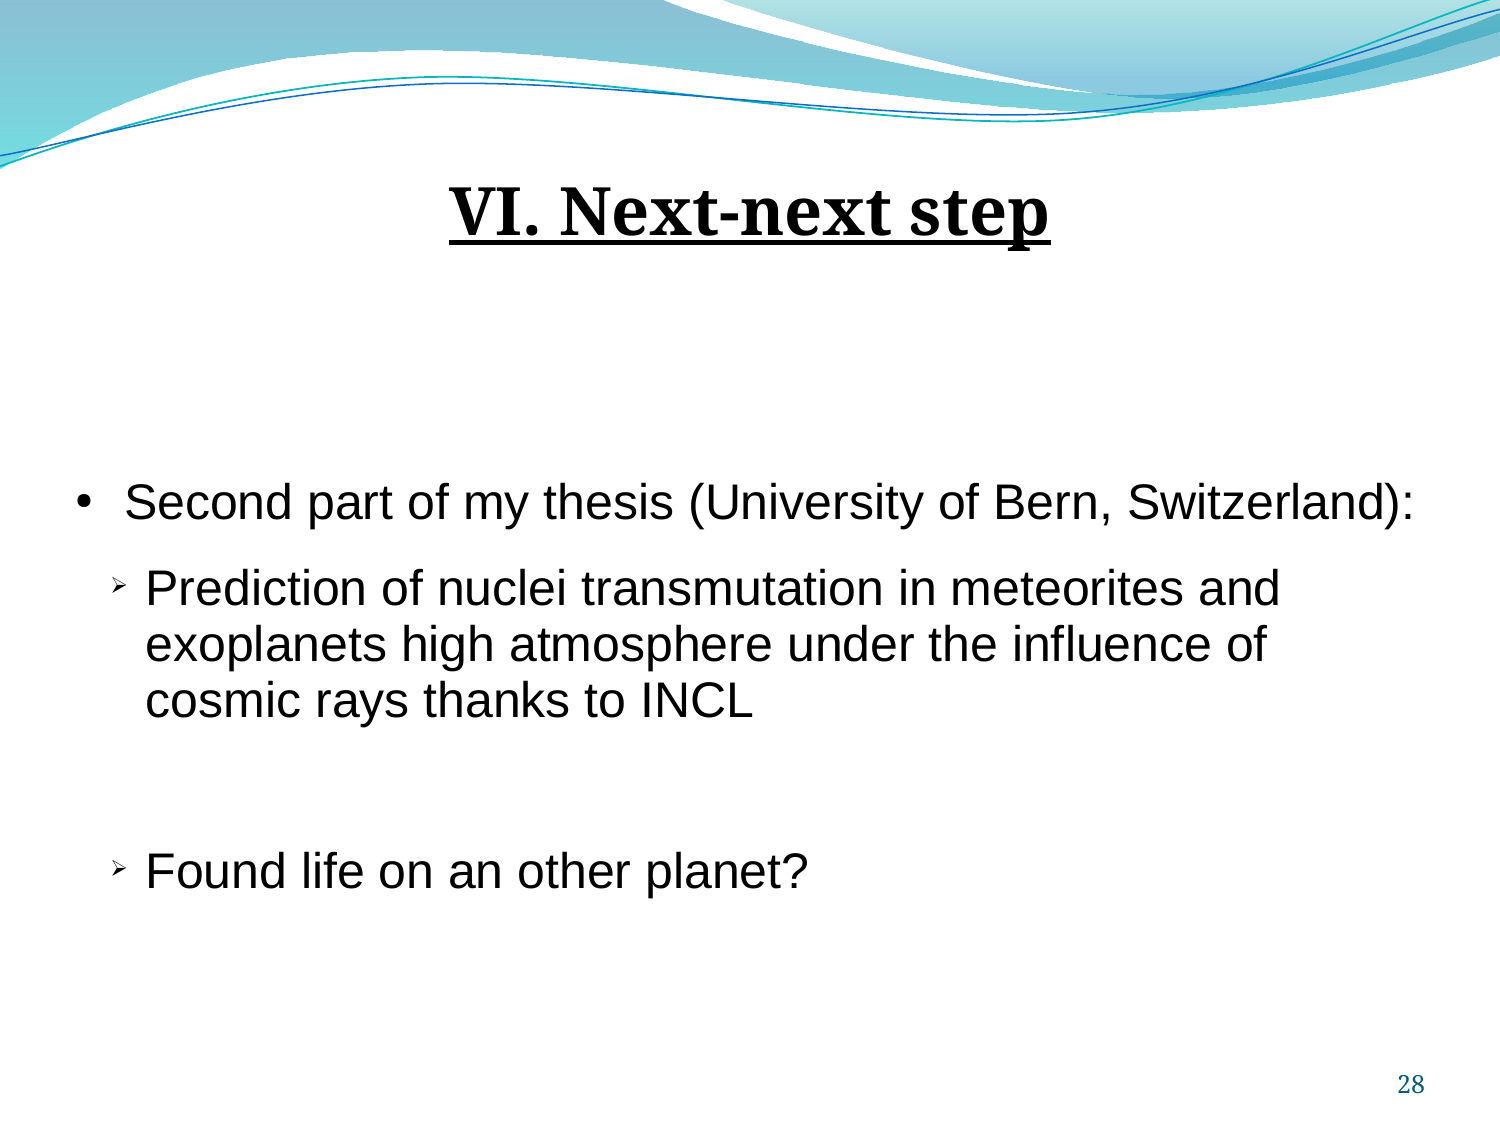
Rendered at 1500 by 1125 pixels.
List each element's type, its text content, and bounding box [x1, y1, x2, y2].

subtitle Second part of my thesis (University of Bern, Switzerland): Prediction of nuclei transmutation in meteorites and exoplanets high atmosphere under the influence of cosmic rays thanks to INCL Found life on an other planet? [75, 384, 1426, 991]
title VI. Next-next step [75, 115, 1425, 303]
